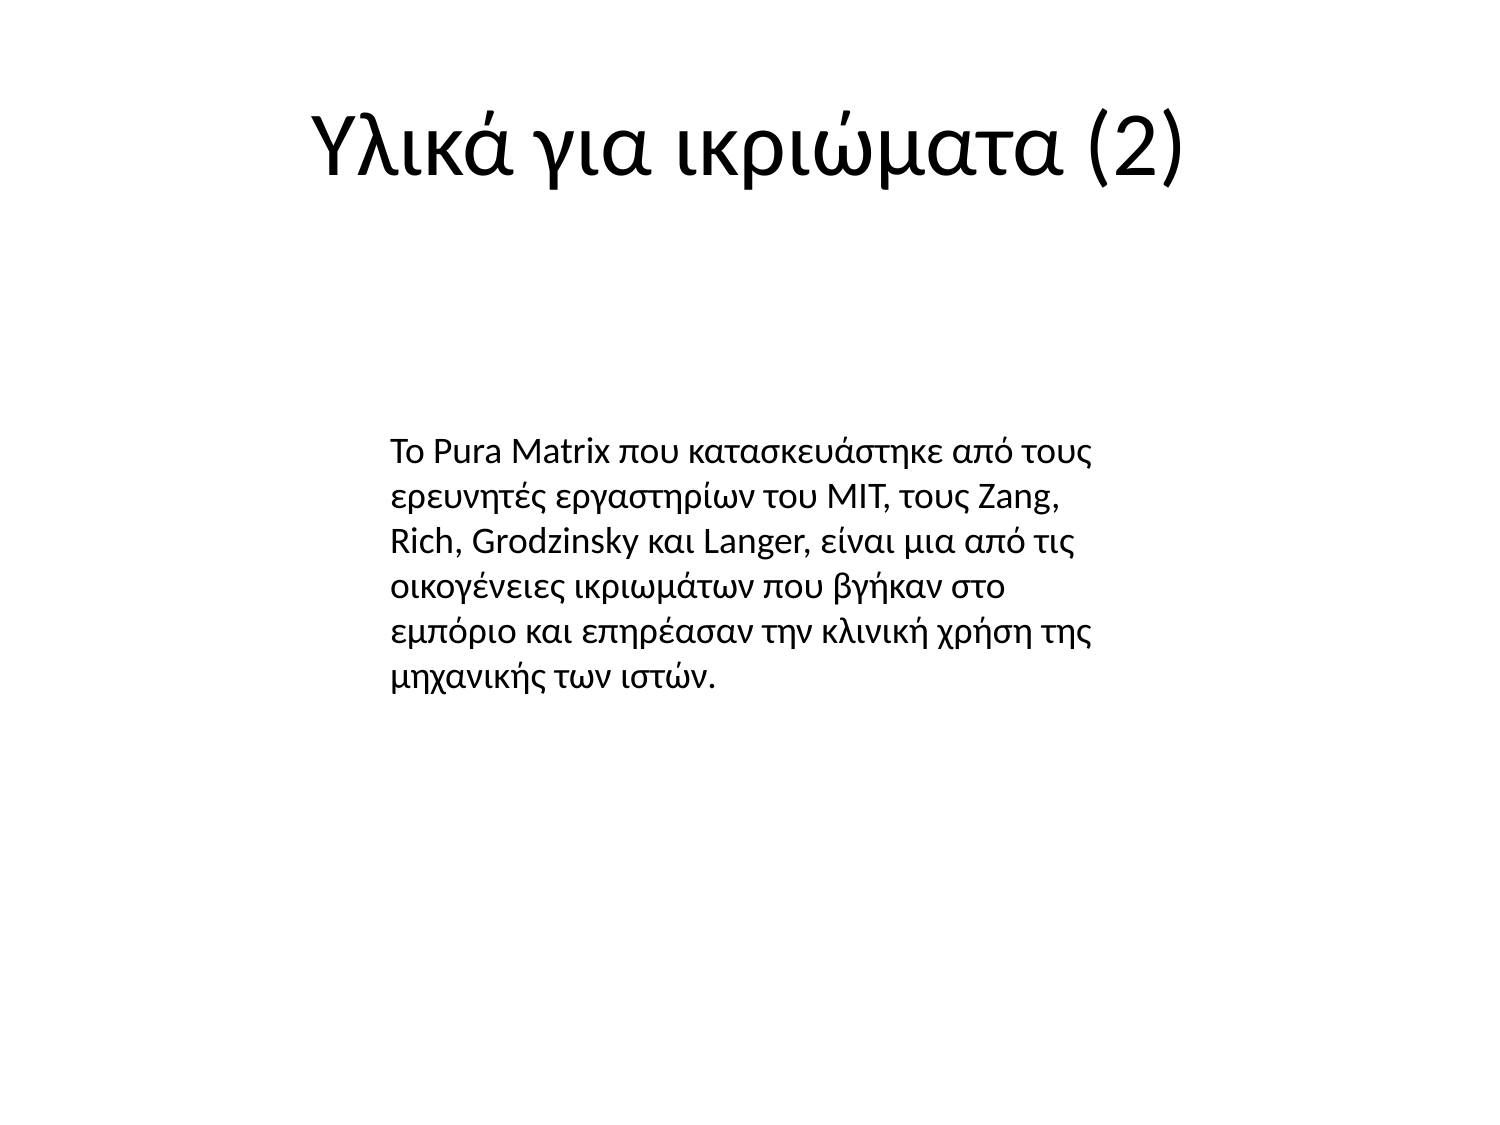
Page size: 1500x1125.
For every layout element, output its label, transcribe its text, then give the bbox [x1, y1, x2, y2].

title Υλικά για ικριώματα (2) [75, 45, 1426, 233]
text_box Το Pura Matrix που κατασκευάστηκε από τους ερευνητές εργαστηρίων του ΜΙΤ, τους Zang, Rich, Grodzinsky και Langer, είναι μια από τις οικογένειες ικριωμάτων που βγήκαν στο εμπόριο και επηρέασαν την κλινική χρήση της μηχανικής των ιστών. [375, 419, 1125, 704]
